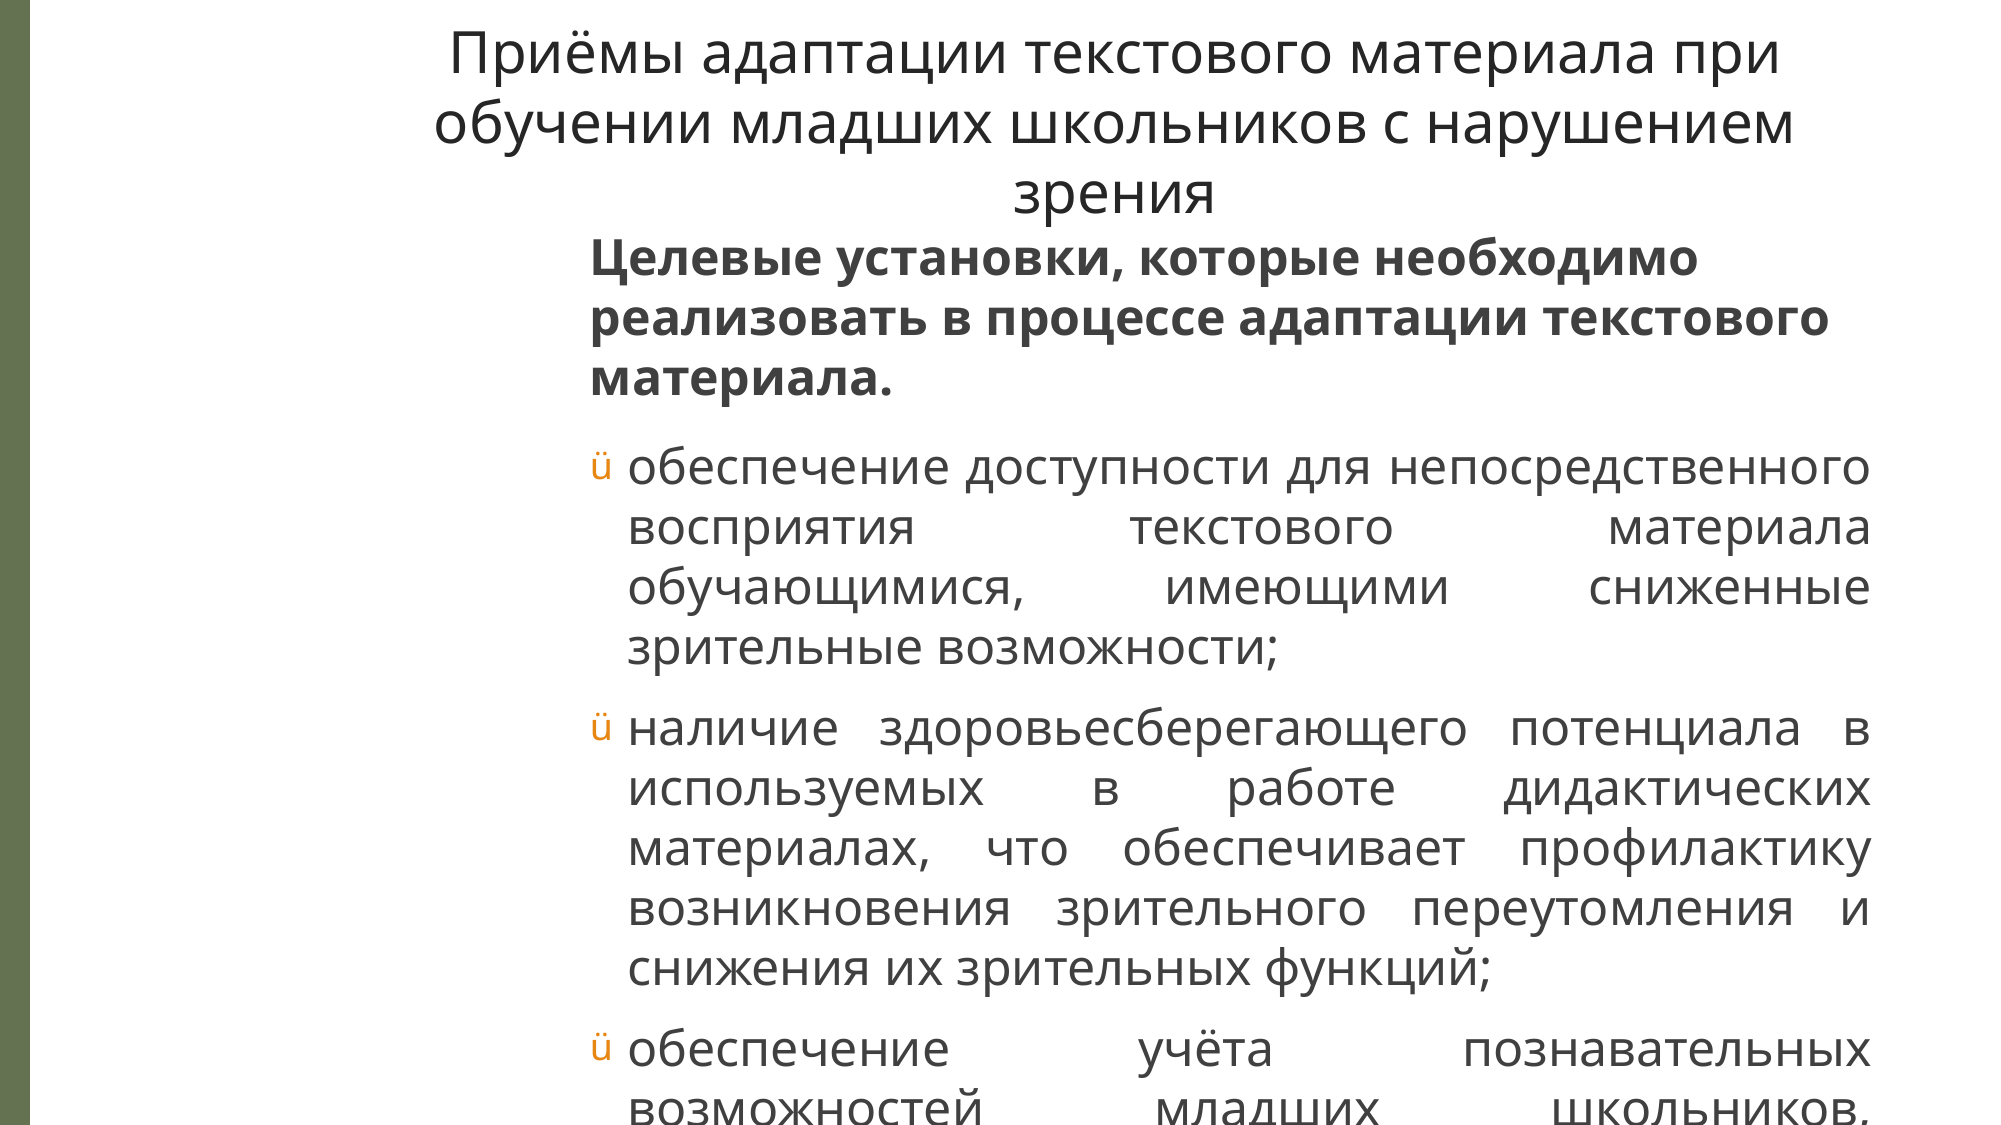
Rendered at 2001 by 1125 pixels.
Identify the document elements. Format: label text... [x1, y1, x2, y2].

title Приёмы адаптации текстового материала при обучении младших школьников с нарушением зрения [343, 0, 1888, 211]
list Целевые установки, которые необходимо реализовать в процессе адаптации текстового материала. обеспечение доступности для непосредственного восприятия текстового материала обучающимися, имеющими сниженные зрительные возможности; наличие здоровьесберегающего потенциала в используемых в работе дидактических материалах, что обеспечивает профилактику возникновения зрительного переутомления и снижения их зрительных функций; обеспечение учёта познавательных возможностей младших школьников, находящихся в условиях зрительной депривации. [424, 210, 1888, 1125]
